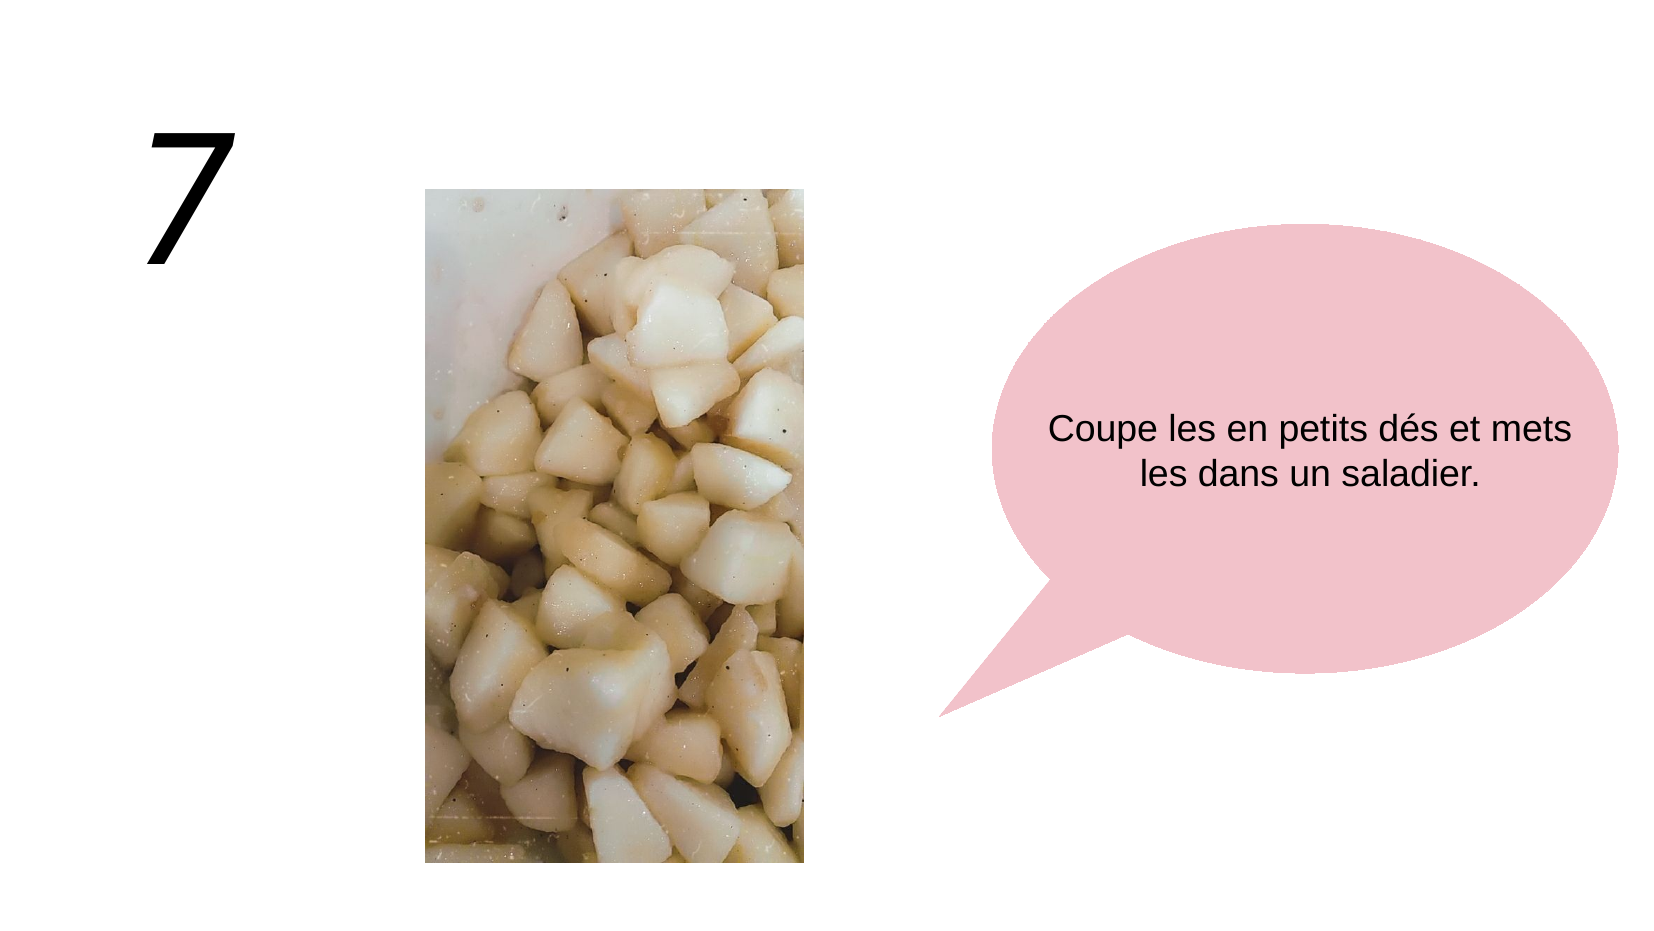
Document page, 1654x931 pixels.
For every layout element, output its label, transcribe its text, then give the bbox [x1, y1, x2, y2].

text_box 7 [118, 60, 414, 284]
picture [425, 189, 804, 863]
text_box Coupe les en petits dés et mets les dans un saladier. [939, 224, 1619, 717]
